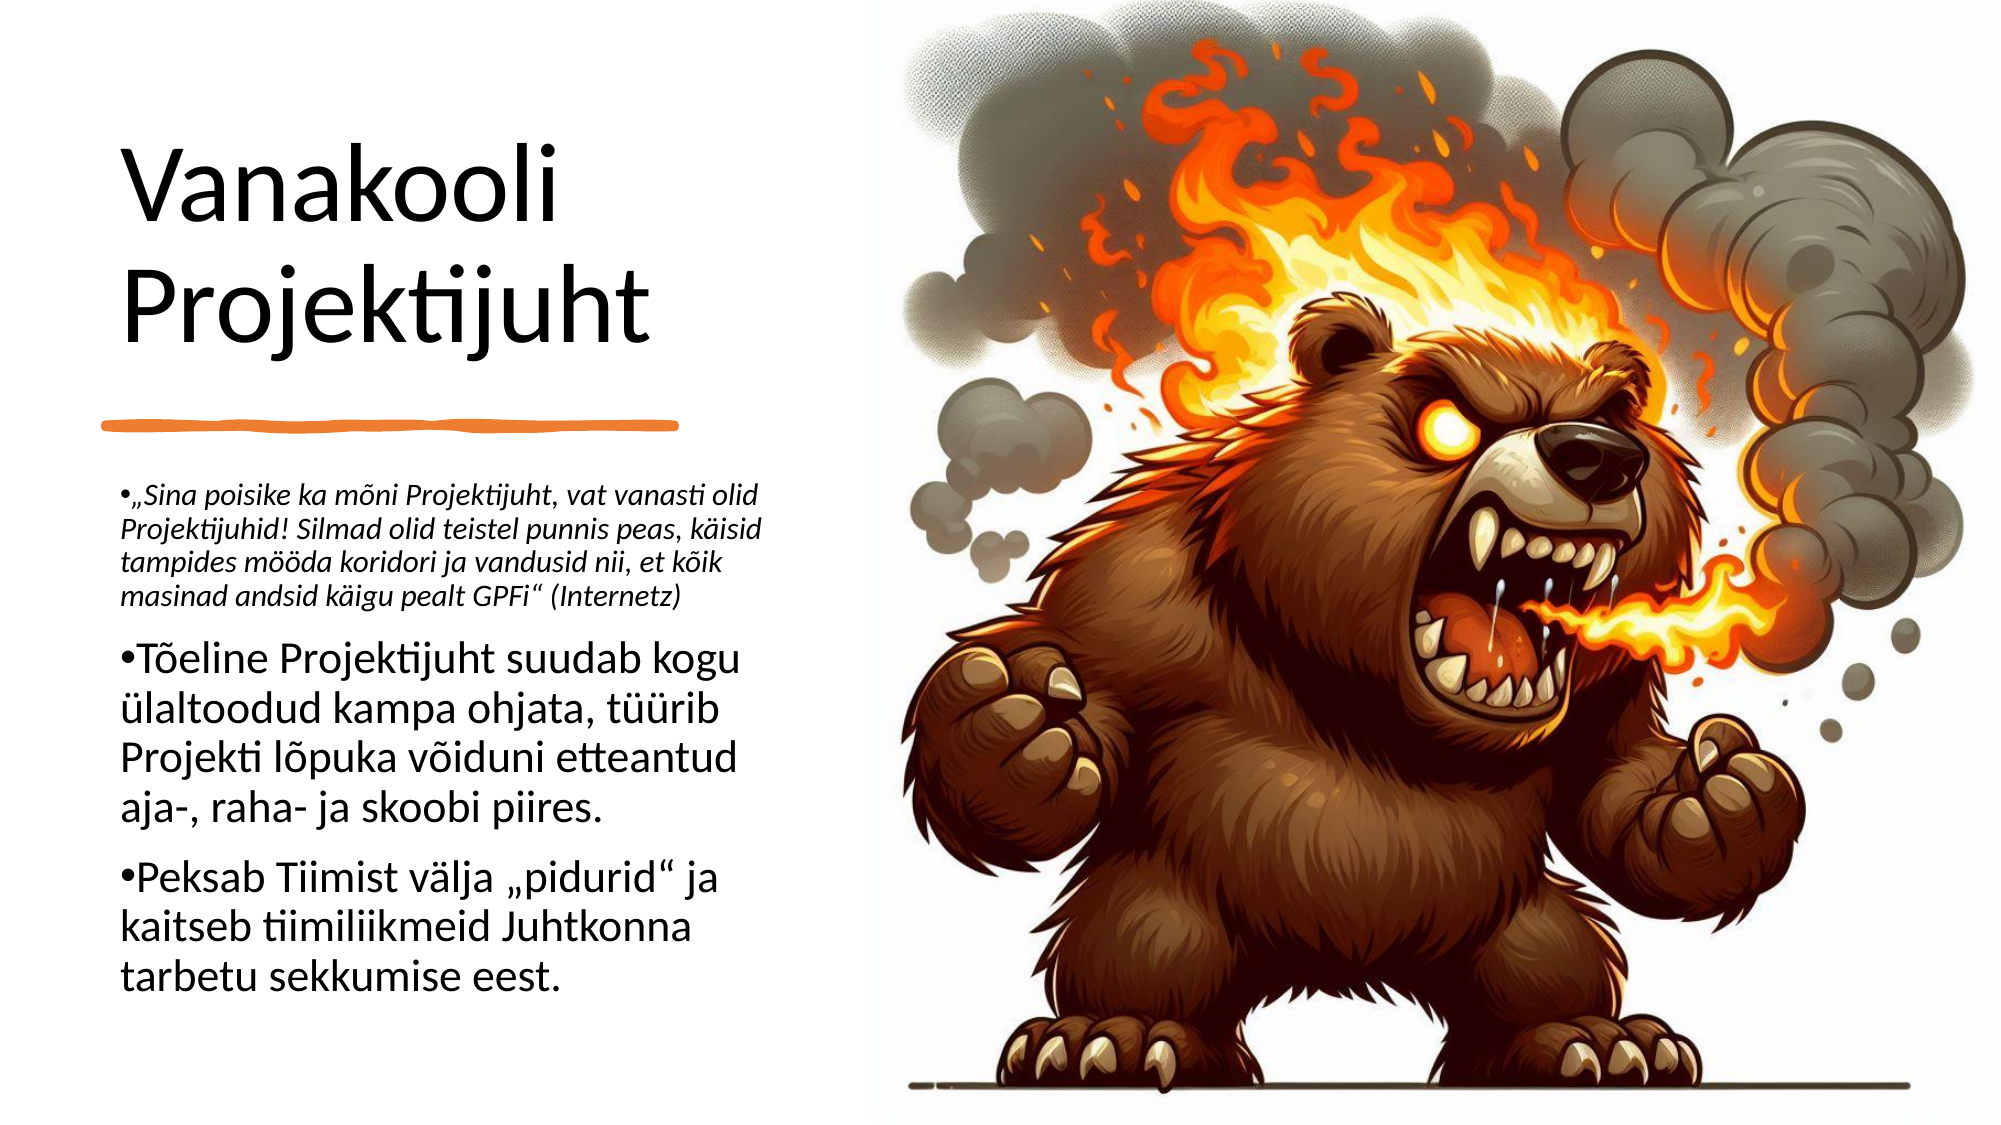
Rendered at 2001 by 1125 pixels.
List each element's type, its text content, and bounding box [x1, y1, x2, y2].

text_box [0, 0, 871, 1125]
list „Sina poisike ka mõni Projektijuht, vat vanasti olid Projektijuhid! Silmad olid teistel punnis peas, käisid tampides mööda koridori ja vandusid nii, et kõik masinad andsid käigu pealt GPFi“ (Internetz) Tõeline Projektijuht suudab kogu ülaltoodud kampa ohjata, tüürib Projekti lõpuka võiduni etteantud aja-, raha- ja skoobi piires. Peksab Tiimist välja „pidurid“ ja kaitseb tiimiliikmeid Juhtkonna tarbetu sekkumise eest. [105, 471, 802, 1016]
title Vanakooli Projektijuht [105, 53, 822, 375]
picture [871, 0, 2000, 1125]
